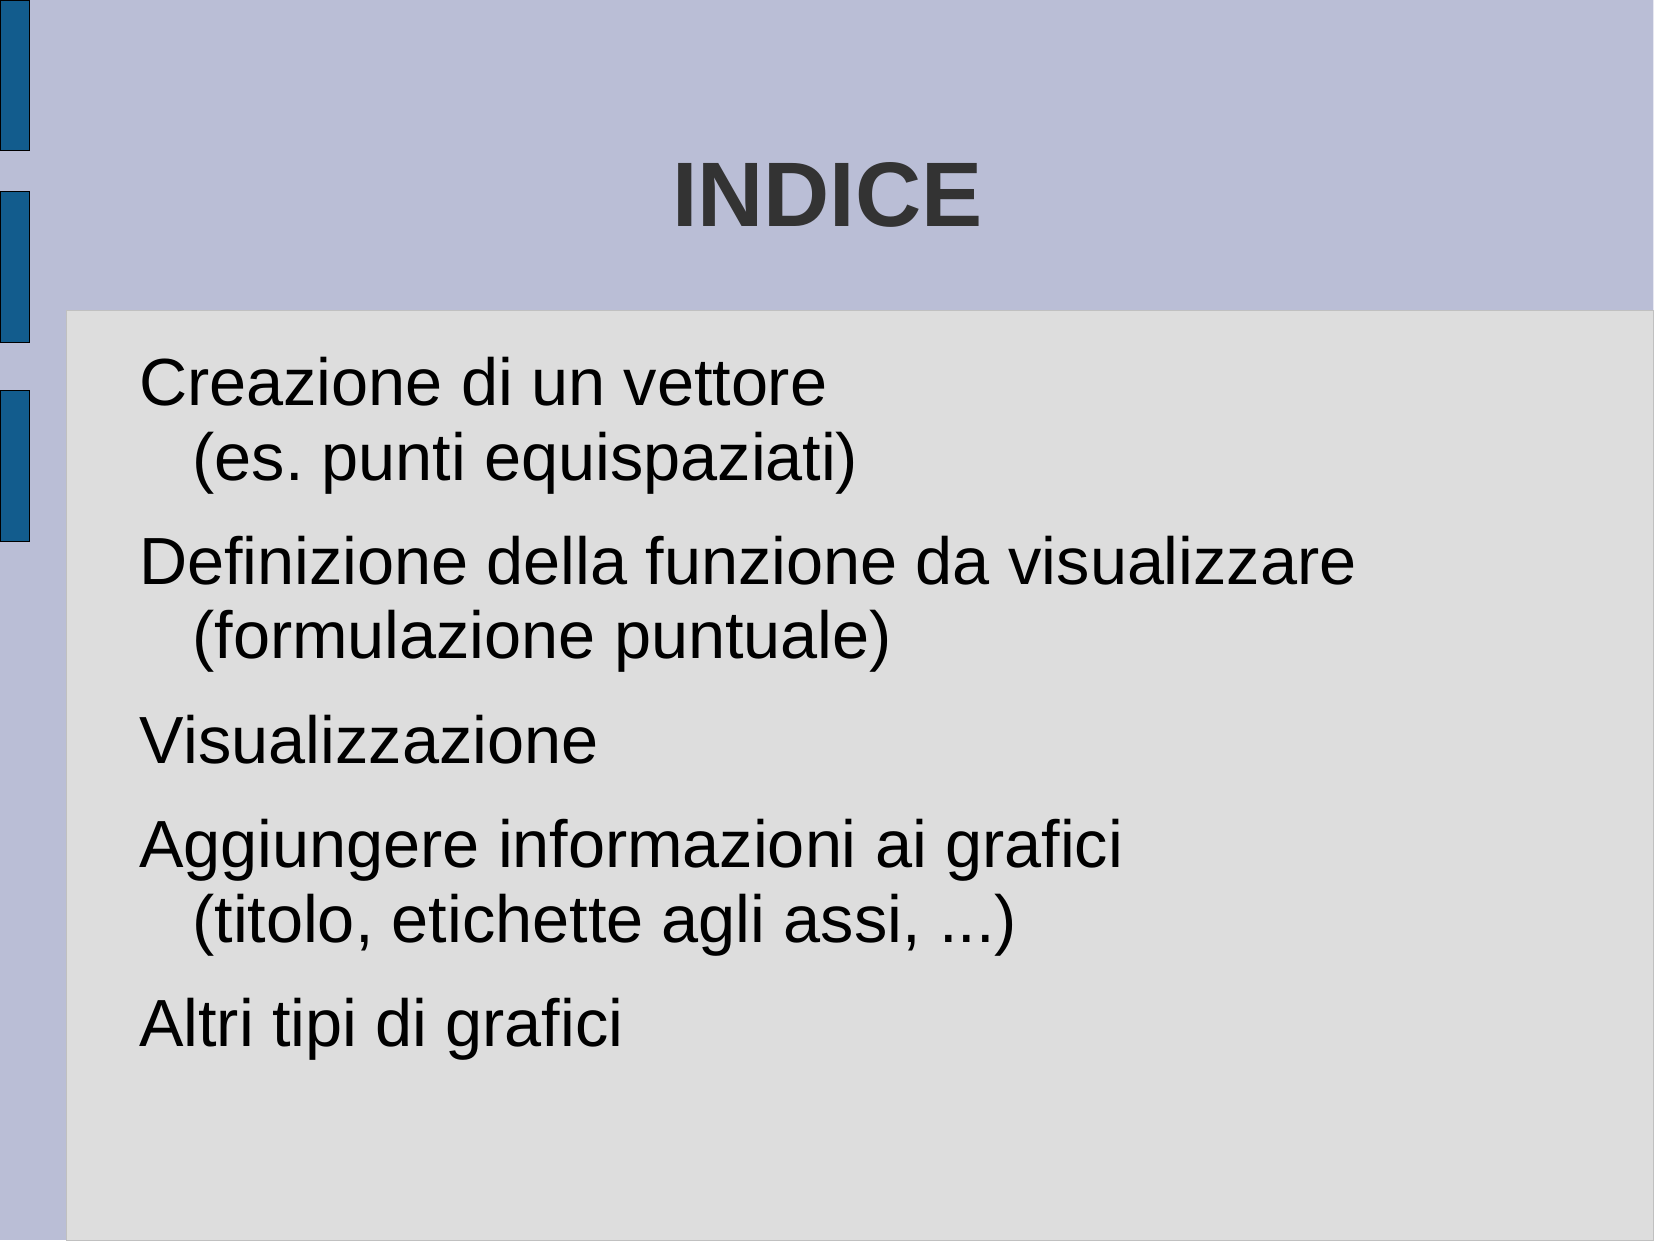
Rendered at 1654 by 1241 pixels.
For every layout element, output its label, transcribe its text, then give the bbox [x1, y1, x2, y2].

list Creazione di un vettore (es. punti equispaziati) Definizione della funzione da visualizzare (formulazione puntuale) Visualizzazione Aggiungere informazioni ai grafici (titolo, etichette agli assi, ...) Altri tipi di grafici [121, 344, 1534, 1112]
title INDICE [121, 91, 1534, 299]
